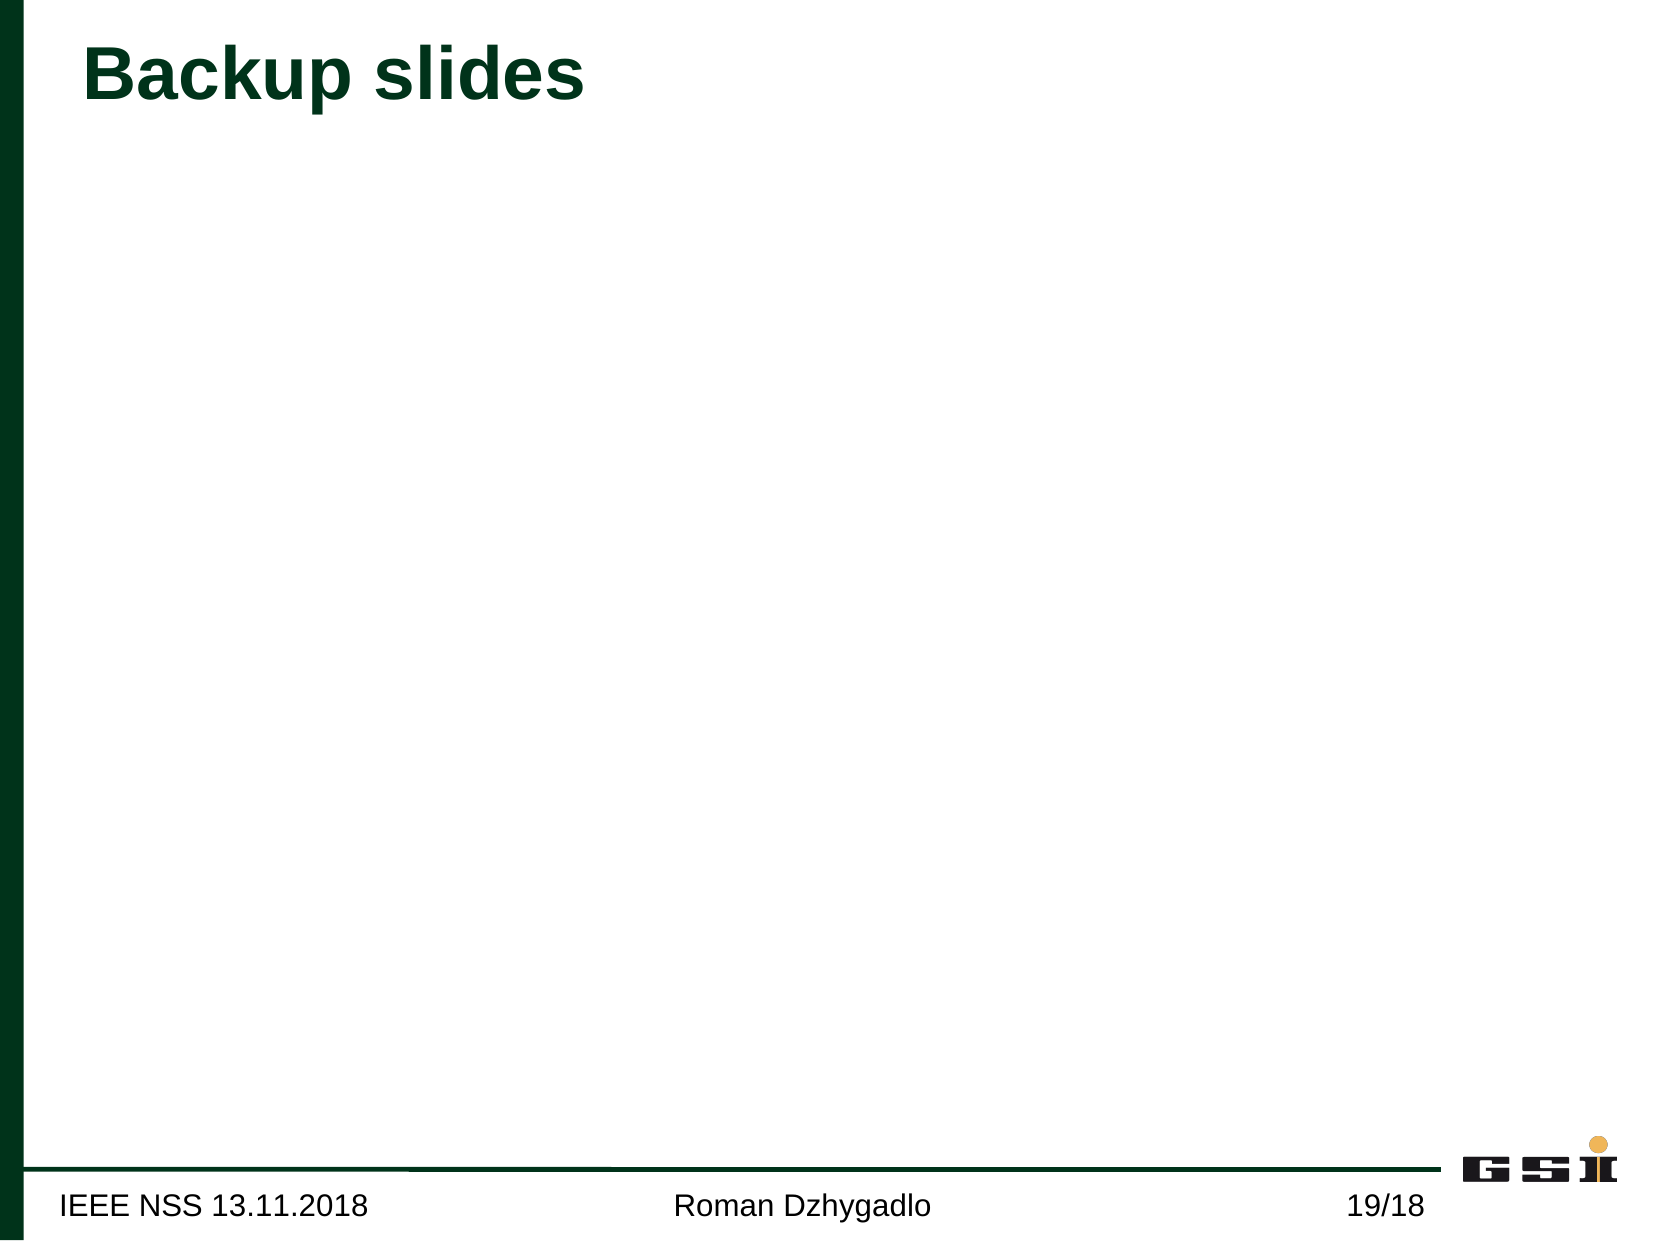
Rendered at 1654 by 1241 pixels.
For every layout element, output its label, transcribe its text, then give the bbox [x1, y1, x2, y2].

title Backup slides [82, 5, 1571, 144]
picture [1463, 1136, 1617, 1182]
